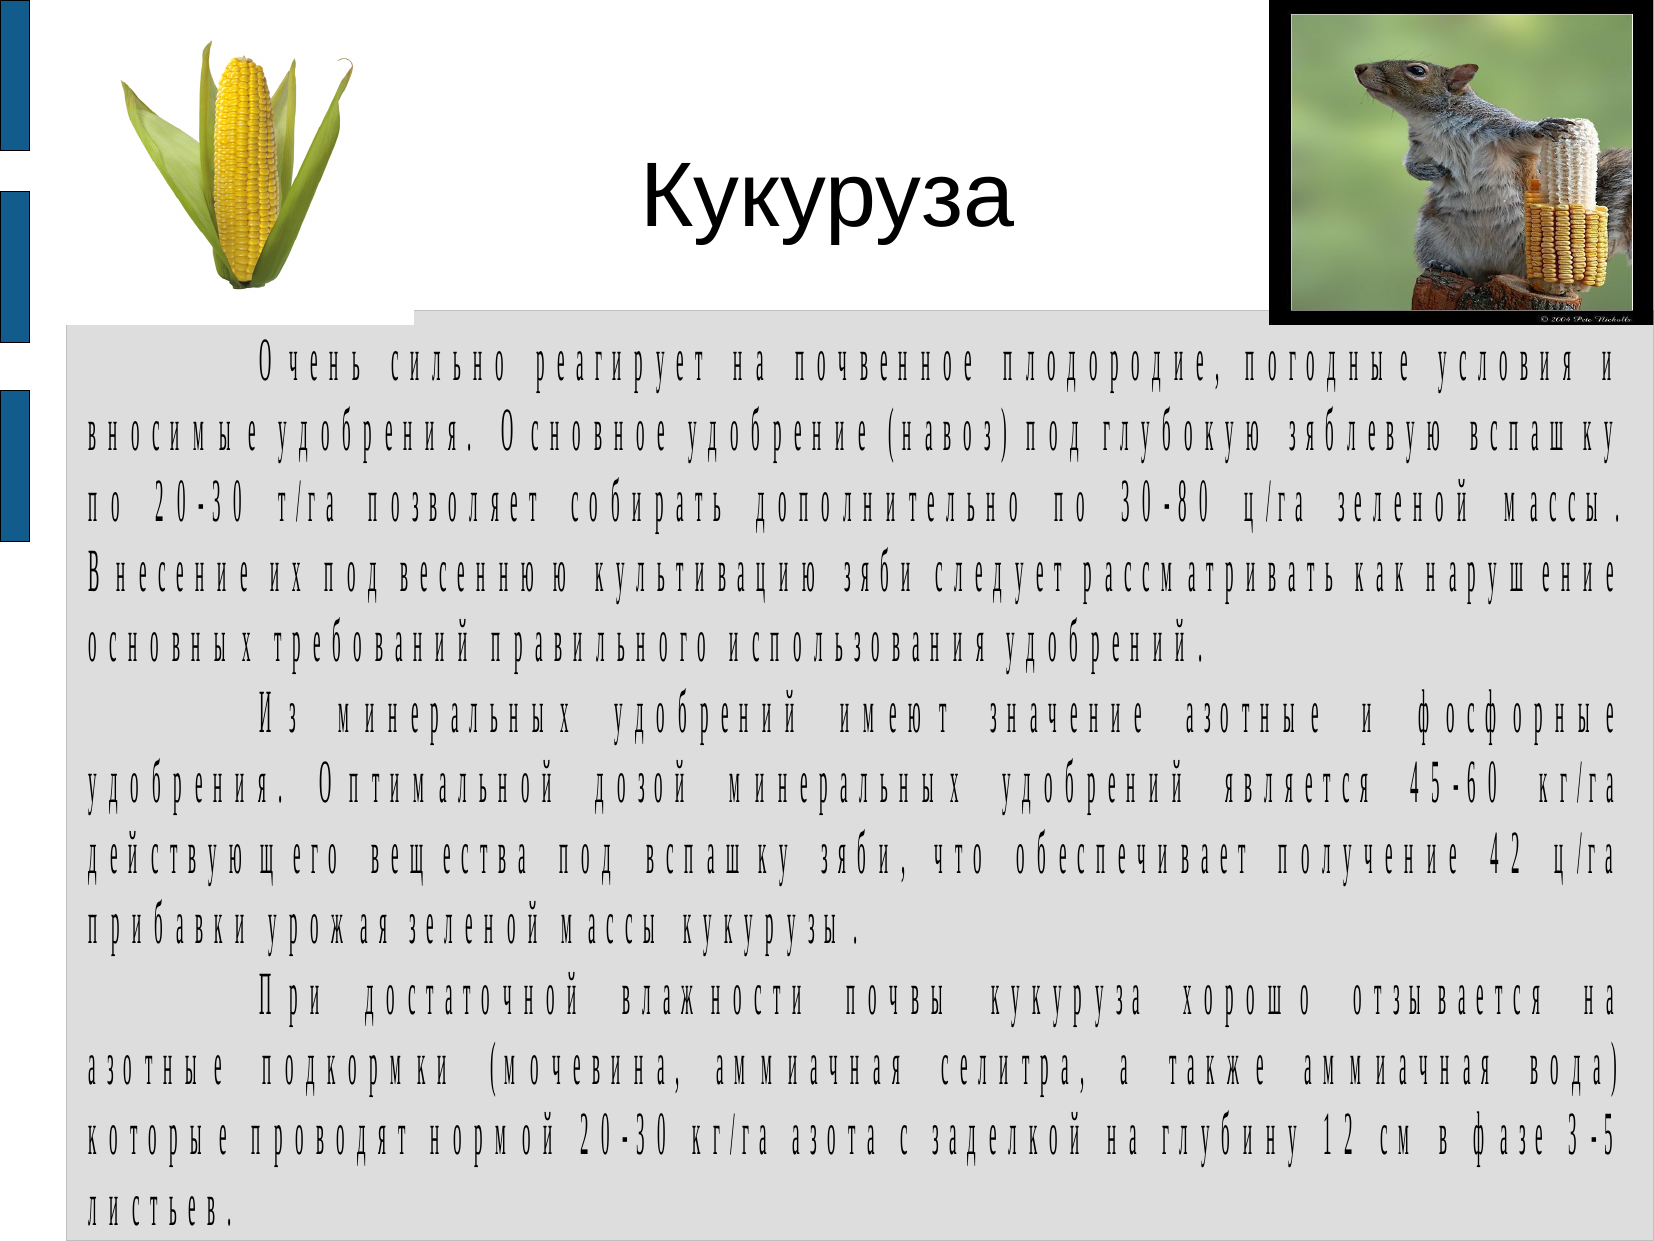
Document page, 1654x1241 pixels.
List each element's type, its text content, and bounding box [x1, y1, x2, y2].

picture [59, 0, 1654, 1241]
title Кукуруза [414, 98, 1269, 291]
